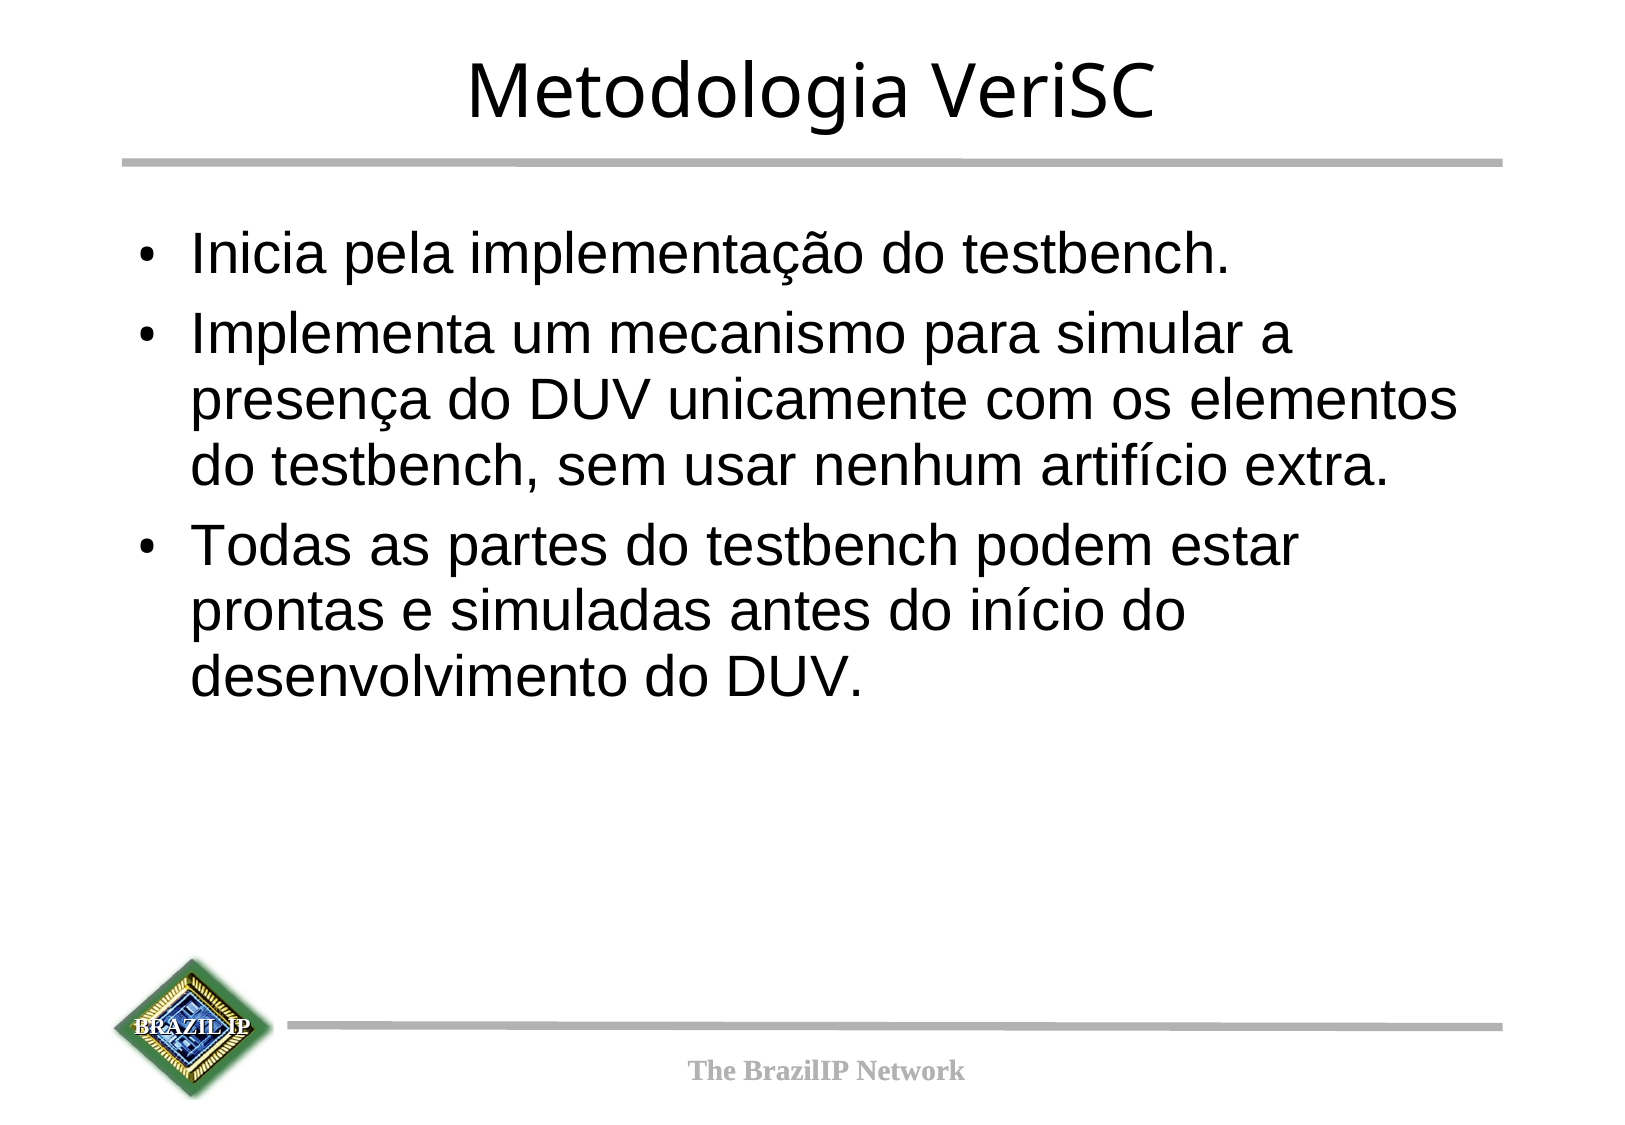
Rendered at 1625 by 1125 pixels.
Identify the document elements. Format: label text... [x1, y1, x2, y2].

title Metodologia VeriSC [121, 0, 1502, 191]
list Inicia pela implementação do testbench. Implementa um mecanismo para simular a presença do DUV unicamente com os elementos do testbench, sem usar nenhum artifício extra. Todas as partes do testbench podem estar prontas e simuladas antes do início do desenvolvimento do DUV. [121, 212, 1487, 986]
picture [108, 953, 274, 1100]
